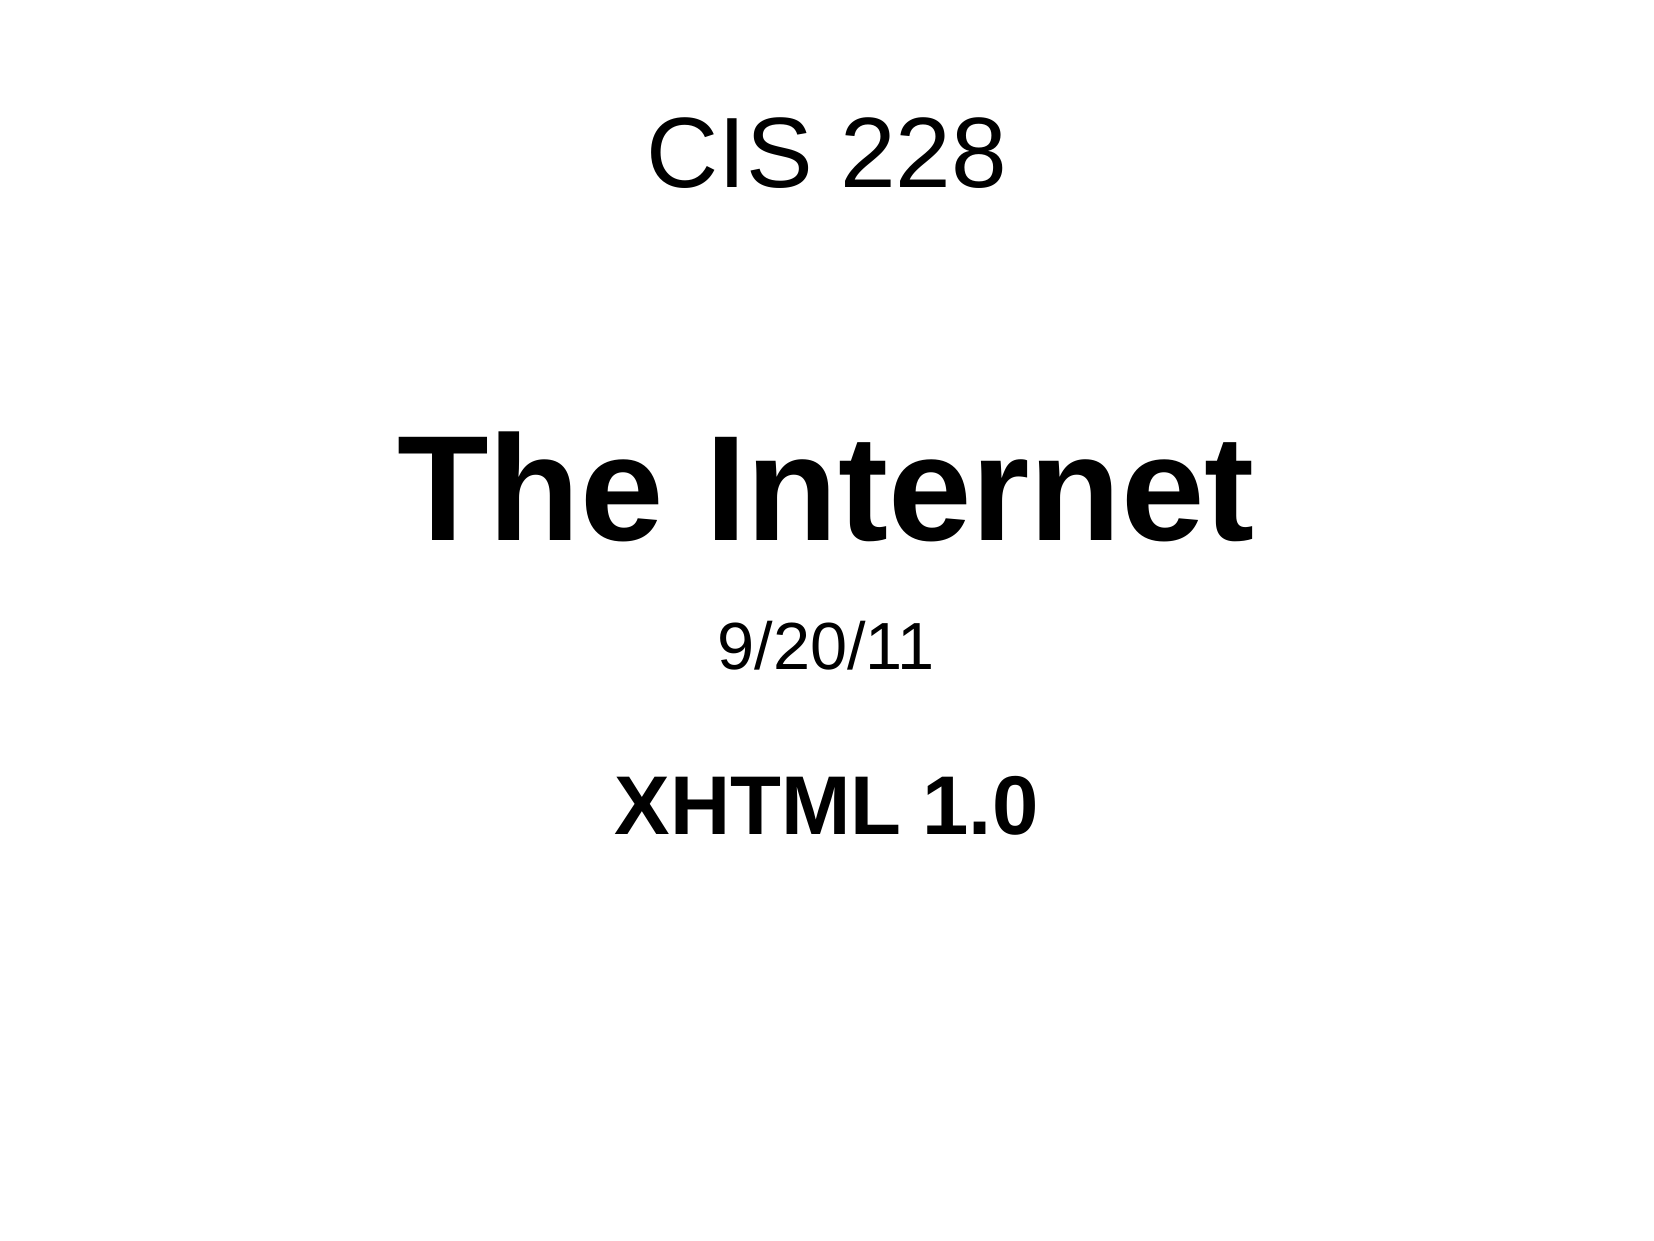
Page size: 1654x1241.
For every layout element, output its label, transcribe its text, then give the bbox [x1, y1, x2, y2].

subtitle The Internet 9/20/11 XHTML 1.0 [82, 219, 1571, 1038]
title CIS 228 [82, 49, 1571, 219]
